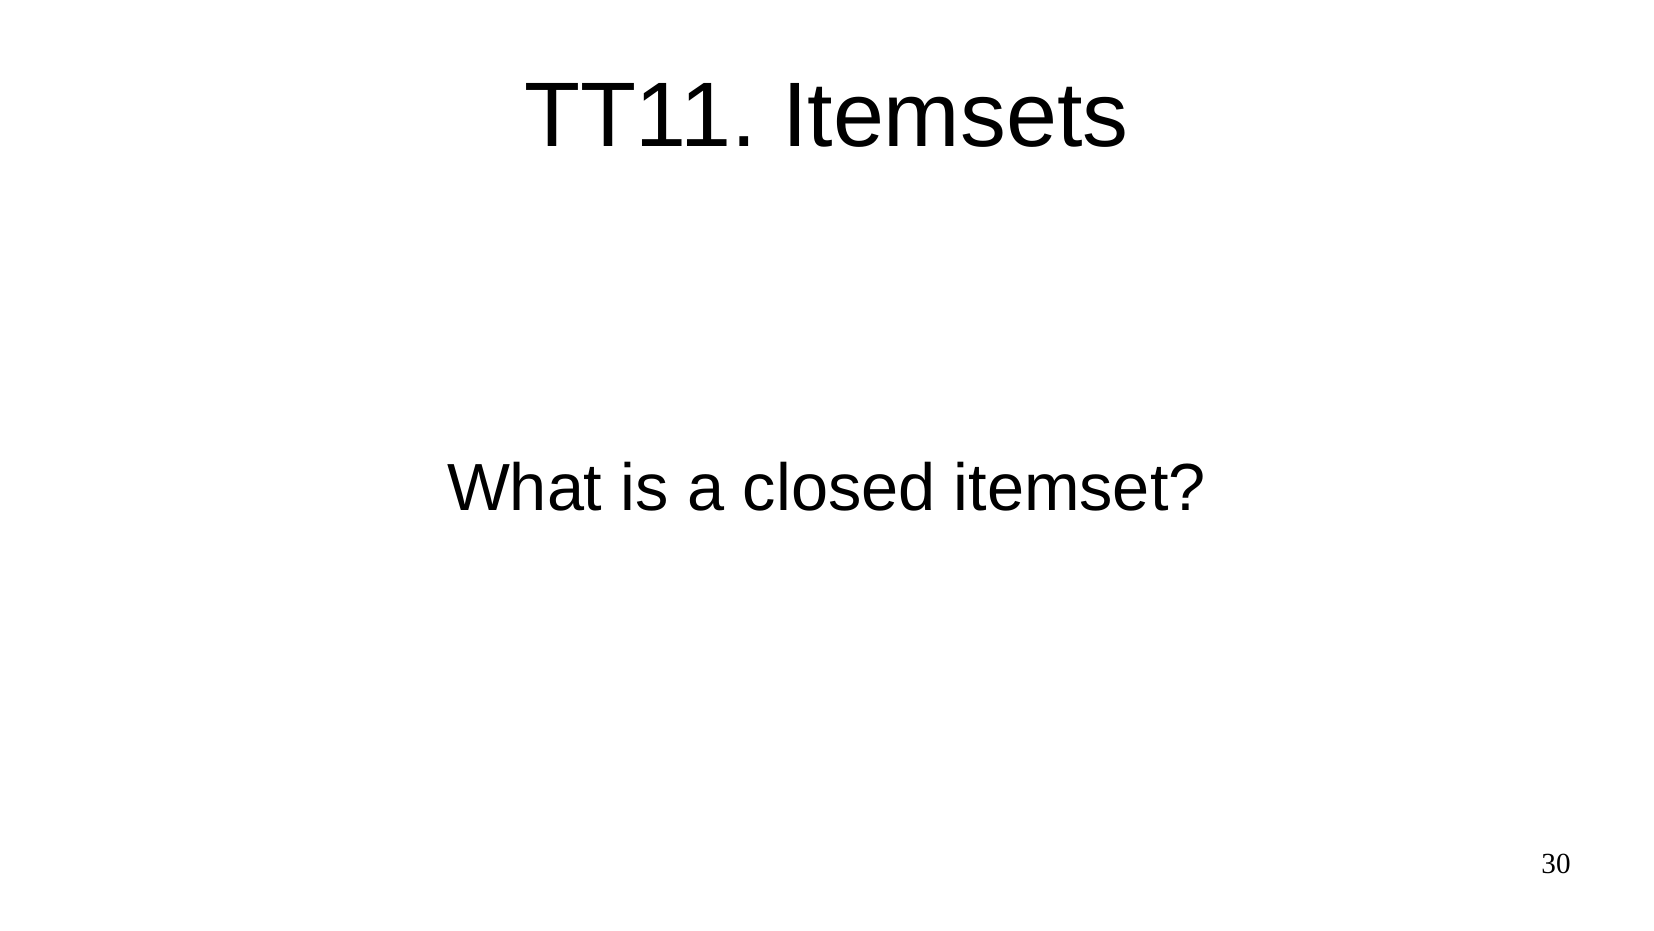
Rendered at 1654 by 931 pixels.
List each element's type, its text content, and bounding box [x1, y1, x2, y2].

subtitle What is a closed itemset? [82, 217, 1571, 758]
title TT11. Itemsets [82, 37, 1571, 193]
